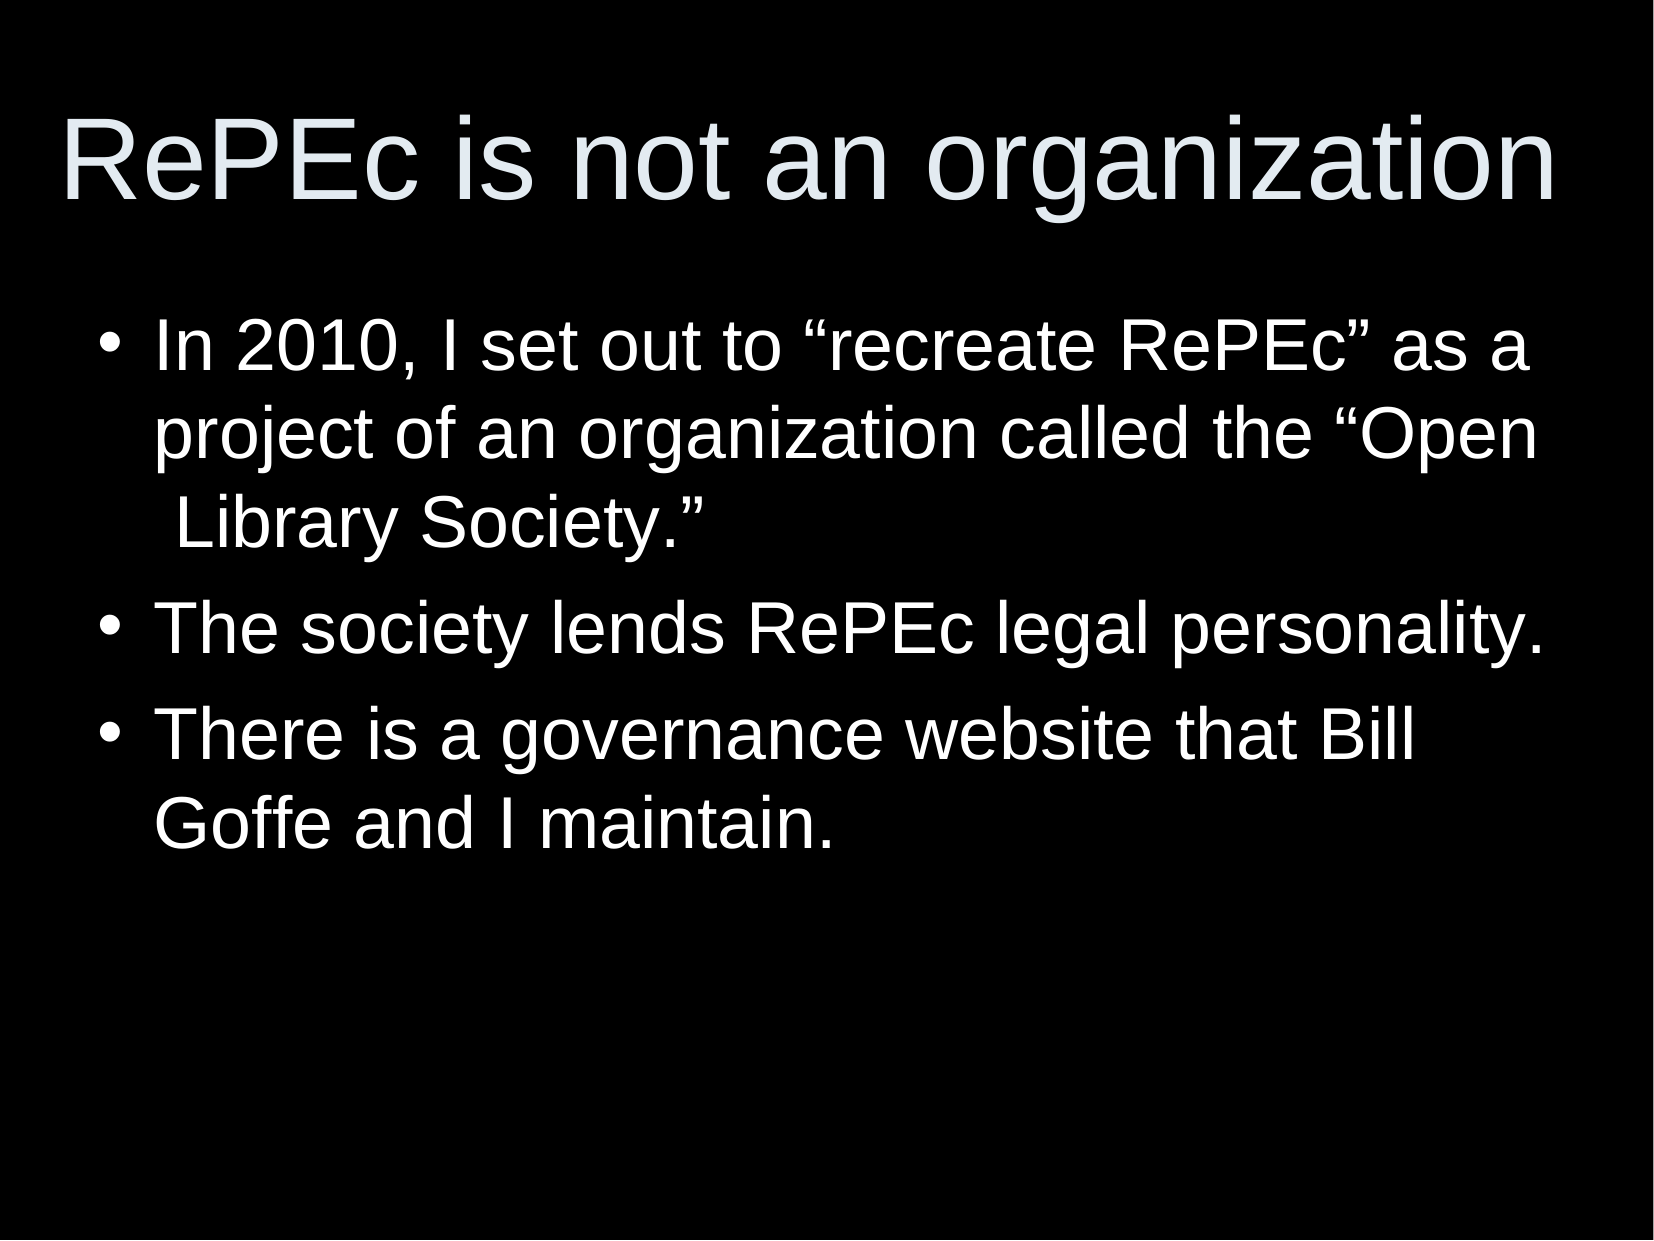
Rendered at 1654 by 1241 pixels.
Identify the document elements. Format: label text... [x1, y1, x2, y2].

list In 2010, I set out to “recreate RePEc” as a project of an organization called the “Open Library Society.” The society lends RePEc legal personality. There is a governance website that Bill Goffe and I maintain. [82, 289, 1571, 1108]
title RePEc is not an organization [11, 5, 1607, 301]
